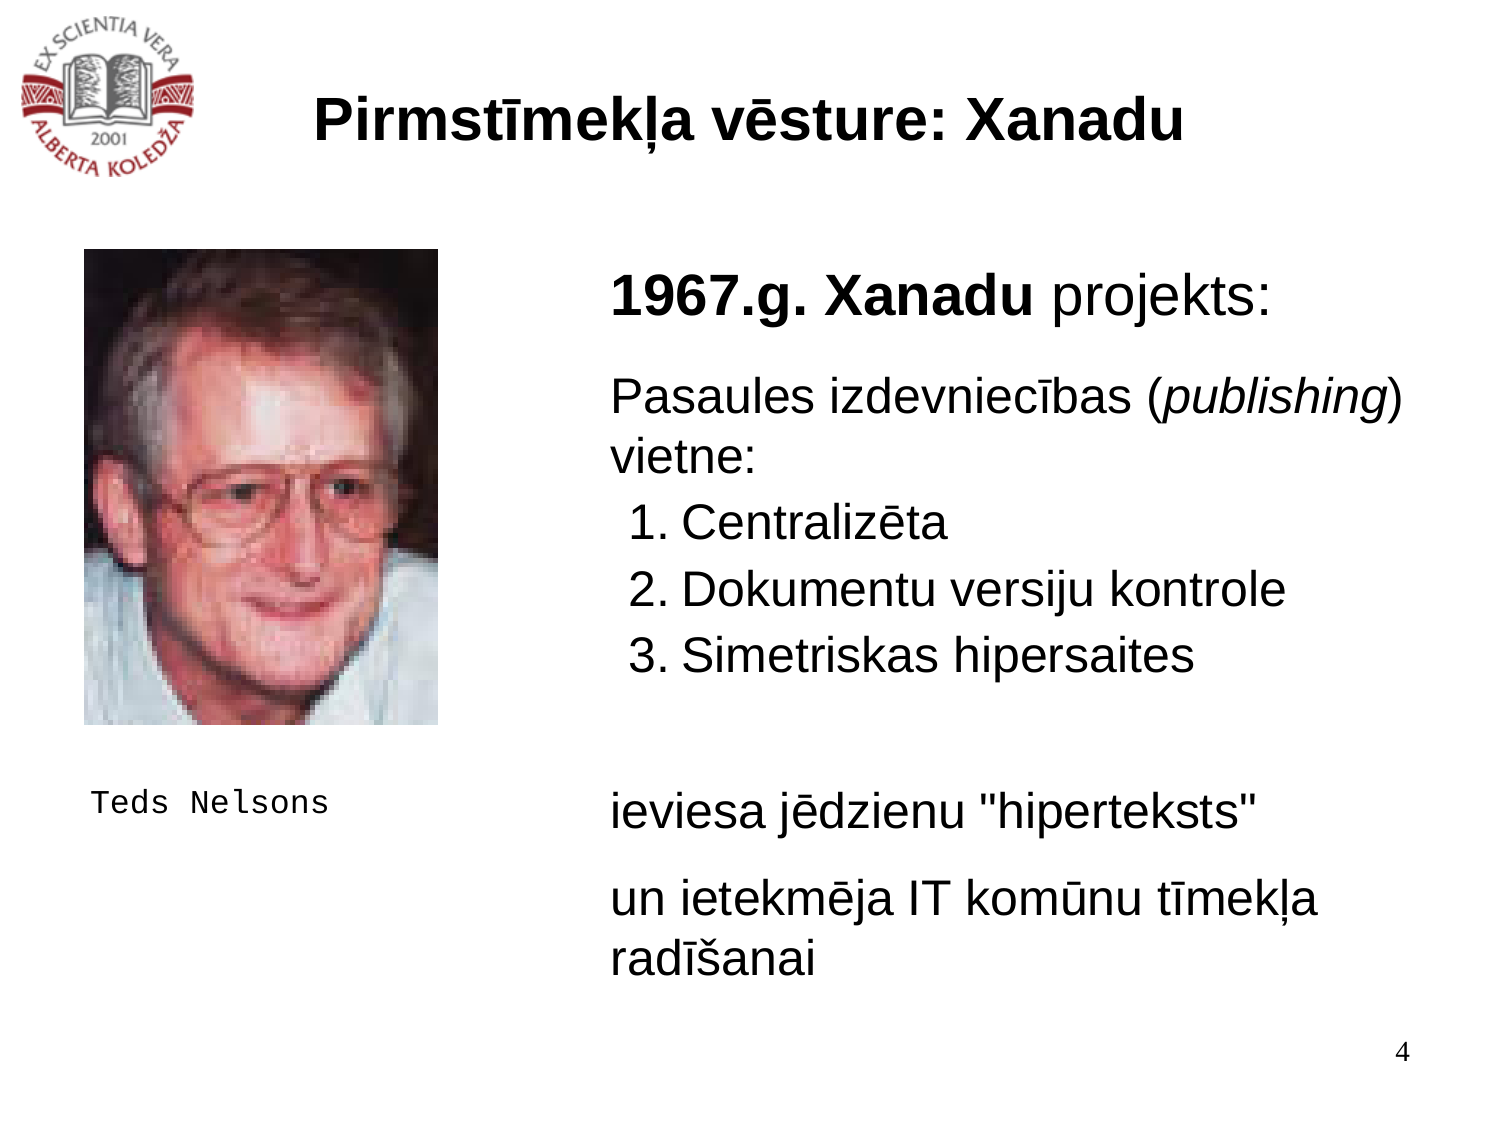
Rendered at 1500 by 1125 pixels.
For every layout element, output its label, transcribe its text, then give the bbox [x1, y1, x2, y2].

text_box Teds Nelsons [75, 772, 346, 828]
text_box [84, 249, 438, 726]
picture [21, 16, 194, 177]
title Pirmstīmekļa vēsture: Xanadu [75, 20, 1426, 213]
list 1967.g. Xanadu projekts: Pasaules izdevniecības (publishing) vietne: Centralizēta Dokumentu versiju kontrole Simetriskas hipersaites ieviesa jēdzienu "hiperteksts" un ietekmēja IT komūnu tīmekļa radīšanai [525, 249, 1438, 1125]
